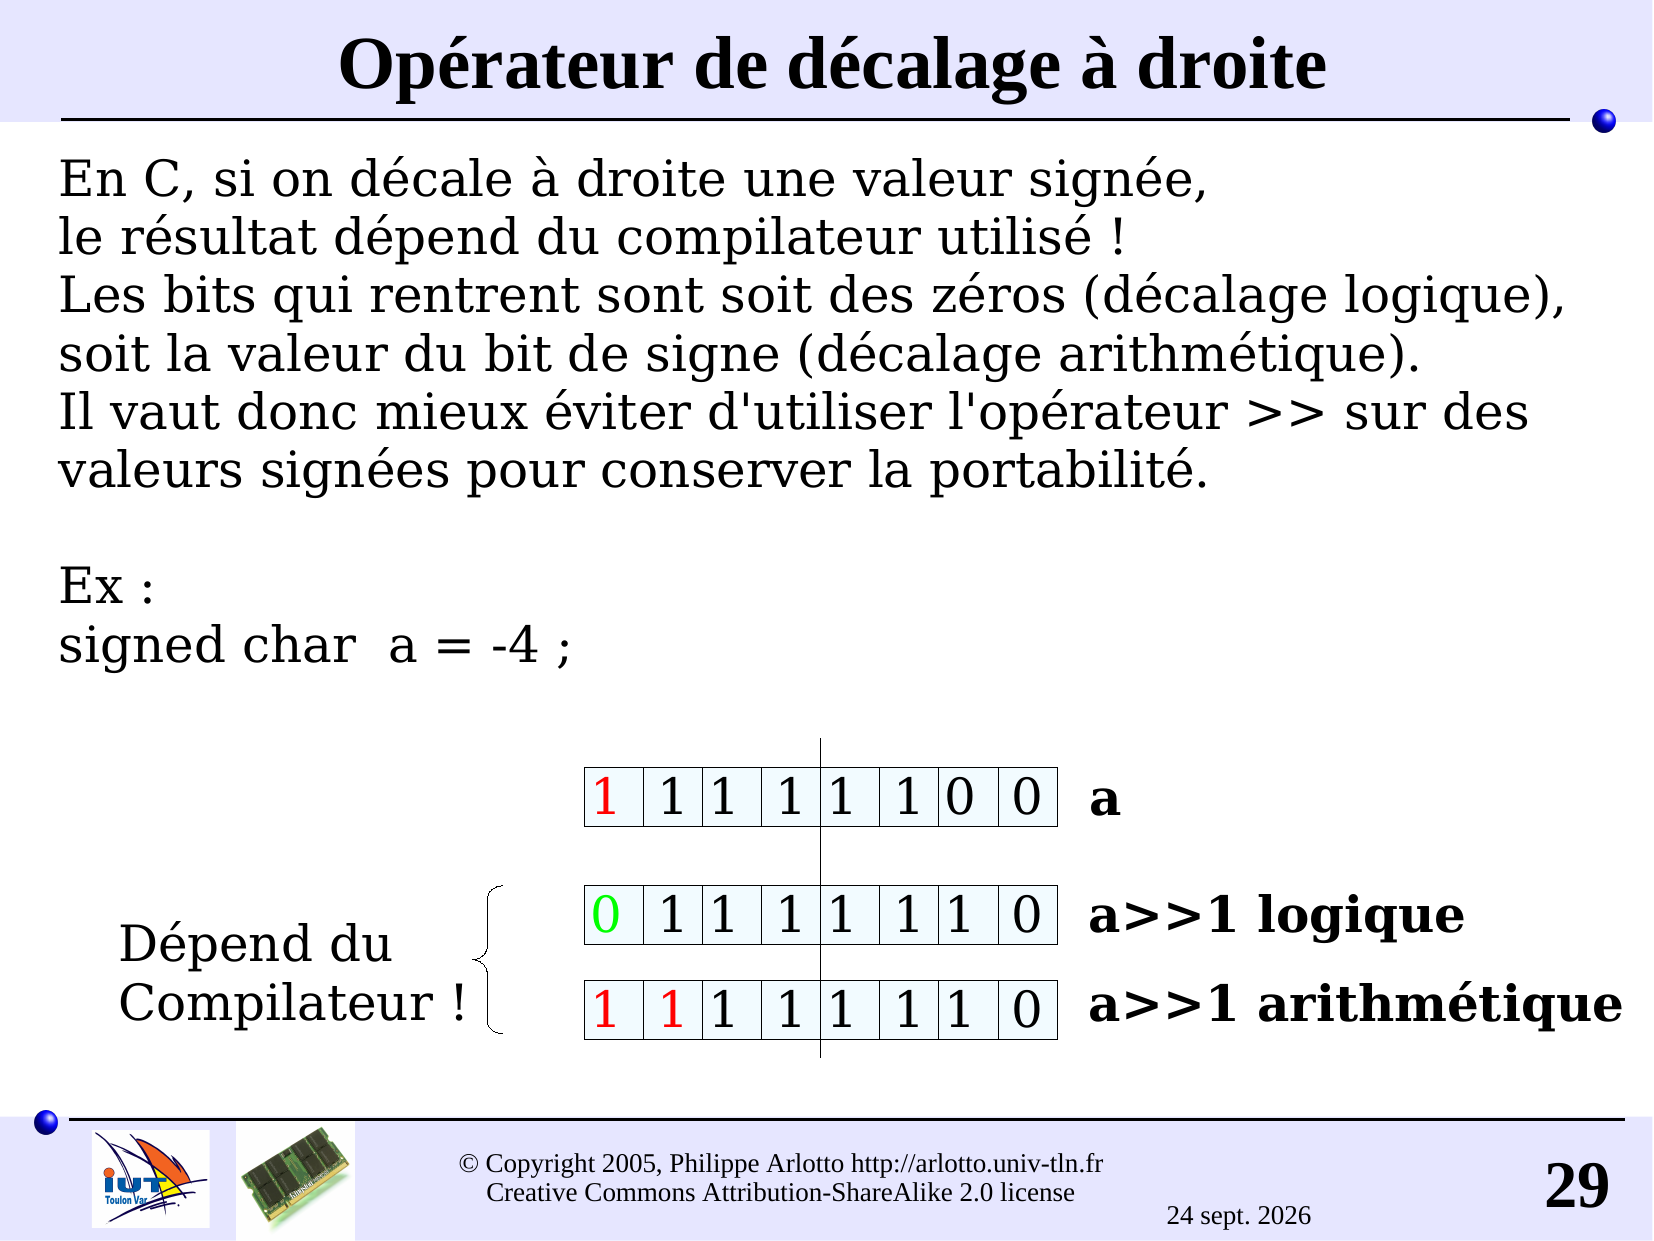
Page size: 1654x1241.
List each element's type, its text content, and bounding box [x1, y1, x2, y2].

text_box a>>1 logique [1088, 885, 1467, 945]
text_box 1 [702, 980, 761, 1040]
text_box 0 [998, 885, 1058, 945]
text_box 0 [998, 767, 1058, 827]
text_box 1 [702, 767, 761, 827]
picture [236, 1121, 355, 1241]
text_box 1 [821, 767, 879, 827]
text_box 1 [761, 885, 820, 945]
title Opérateur de décalage à droite [88, 14, 1578, 113]
text_box 1 [879, 767, 938, 827]
text_box 1 [761, 767, 820, 827]
text_box En C, si on décale à droite une valeur signée, le résultat dépend du compilateur utilisé ! Les bits qui rentrent sont soit des zéros (décalage logique), soit la valeur du bit de signe (décalage arithmétique). Il vaut donc mieux éviter d'utiliser l'opérateur >> sur des valeurs signées pour conserver la portabilité. Ex : signed char a = -4 ; [59, 149, 1653, 675]
text_box 0 [584, 885, 643, 945]
text_box 1 [702, 885, 761, 945]
text_box 1 [938, 980, 998, 1040]
text_box 1 [584, 980, 643, 1040]
text_box 1 [938, 885, 998, 945]
text_box 1 [879, 980, 938, 1040]
text_box 1 [643, 885, 702, 945]
text_box 1 [820, 885, 879, 945]
text_box 1 [584, 767, 643, 827]
text_box 0 [998, 980, 1058, 1040]
text_box 1 [643, 767, 702, 827]
text_box Dépend du Compilateur ! [118, 915, 470, 1032]
text_box 1 [643, 980, 702, 1040]
text_box 1 [879, 885, 938, 945]
text_box a [1089, 767, 1123, 827]
text_box 1 [821, 980, 879, 1040]
text_box 1 [761, 980, 820, 1040]
text_box a>>1 arithmétique [1088, 974, 1625, 1034]
text_box 0 [938, 767, 998, 827]
